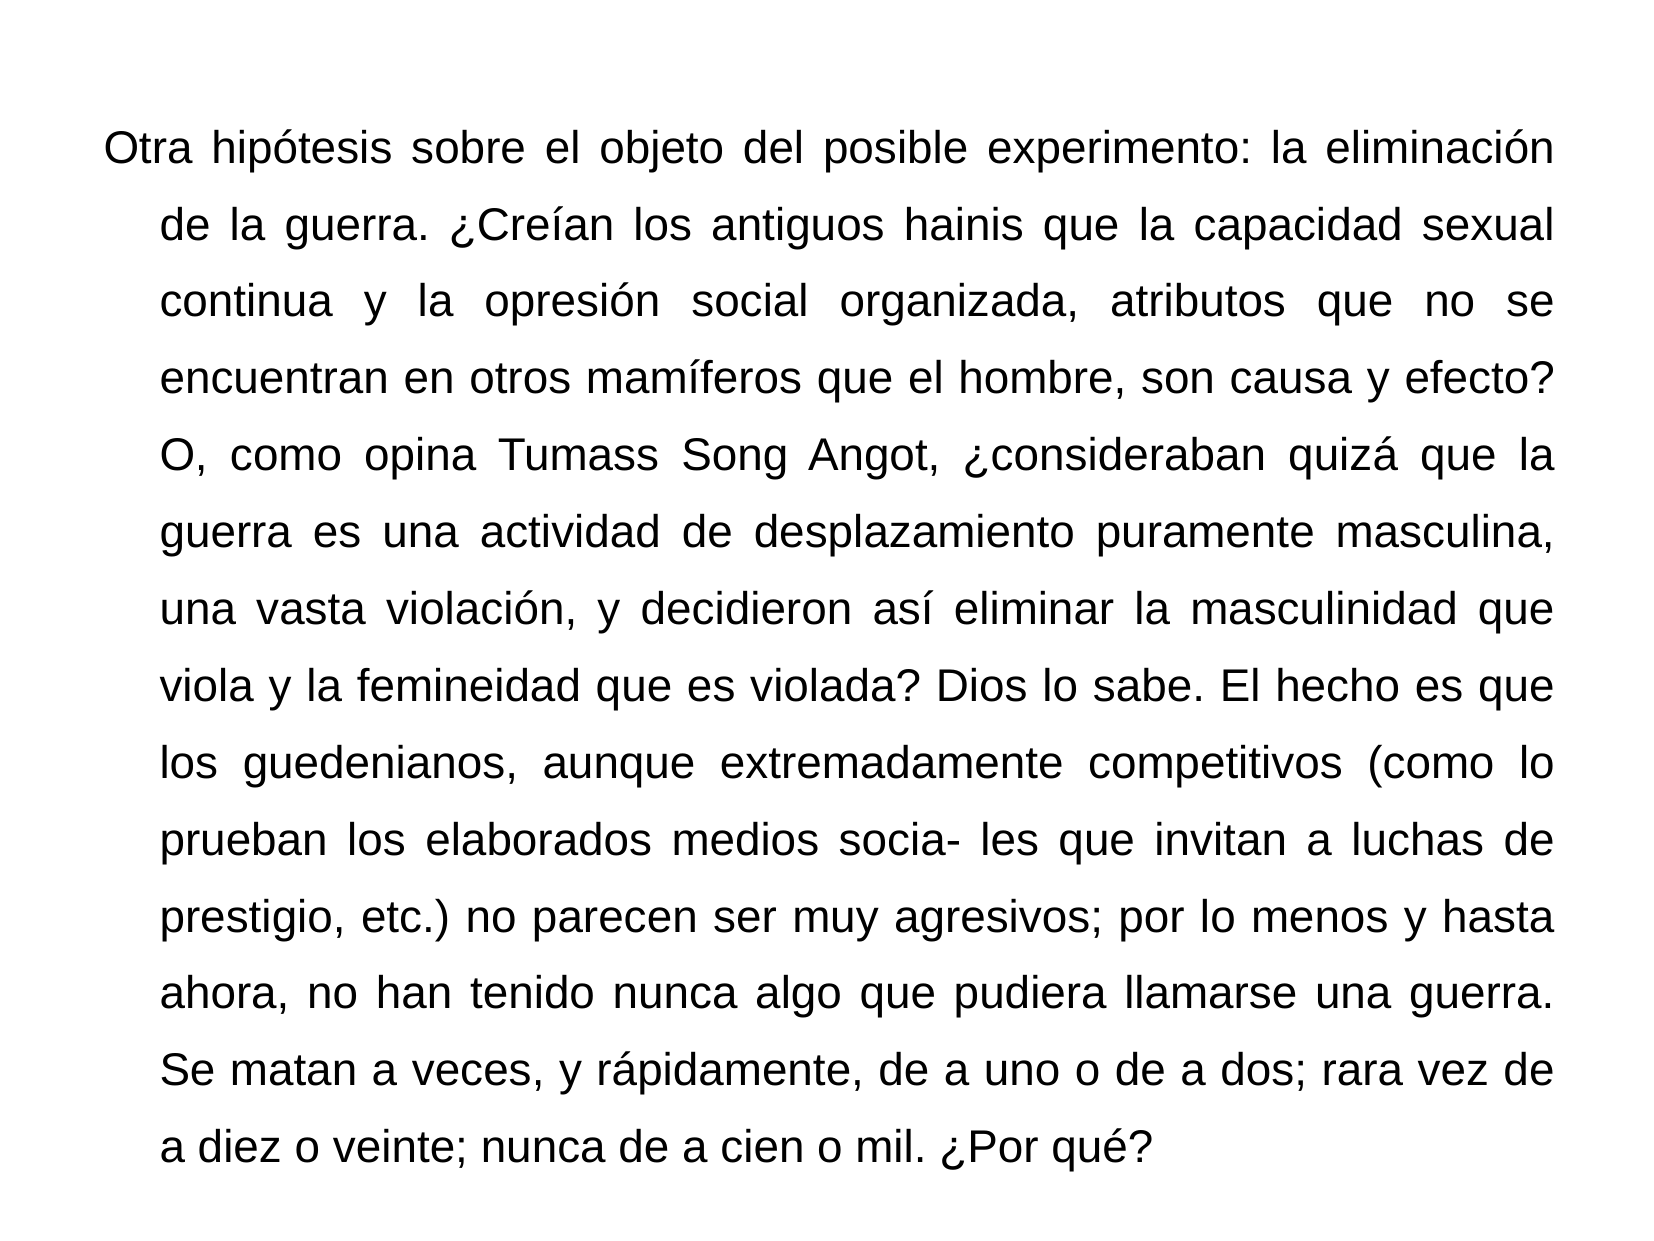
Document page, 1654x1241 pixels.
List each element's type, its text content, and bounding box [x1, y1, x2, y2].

text_box Otra hipótesis sobre el objeto del posible experimento: la eliminación de la guerra. ¿Creían los antiguos hainis que la capacidad sexual continua y la opresión social organizada, atributos que no se encuentran en otros mamíferos que el hombre, son causa y efecto? O, como opina Tumass Song Angot, ¿consideraban quizá que la guerra es una actividad de desplazamiento puramente masculina, una vasta violación, y decidieron así eliminar la masculinidad que viola y la femineidad que es violada? Dios lo sabe. El hecho es que los guedenianos, aunque extremadamente competitivos (como lo prueban los elaborados medios socia- les que invitan a luchas de prestigio, etc.) no parecen ser muy agresivos; por lo menos y hasta ahora, no han tenido nunca algo que pudiera llamarse una guerra. Se matan a veces, y rápidamente, de a uno o de a dos; rara vez de a diez o veinte; nunca de a cien o mil. ¿Por qué? [88, 88, 1571, 1109]
